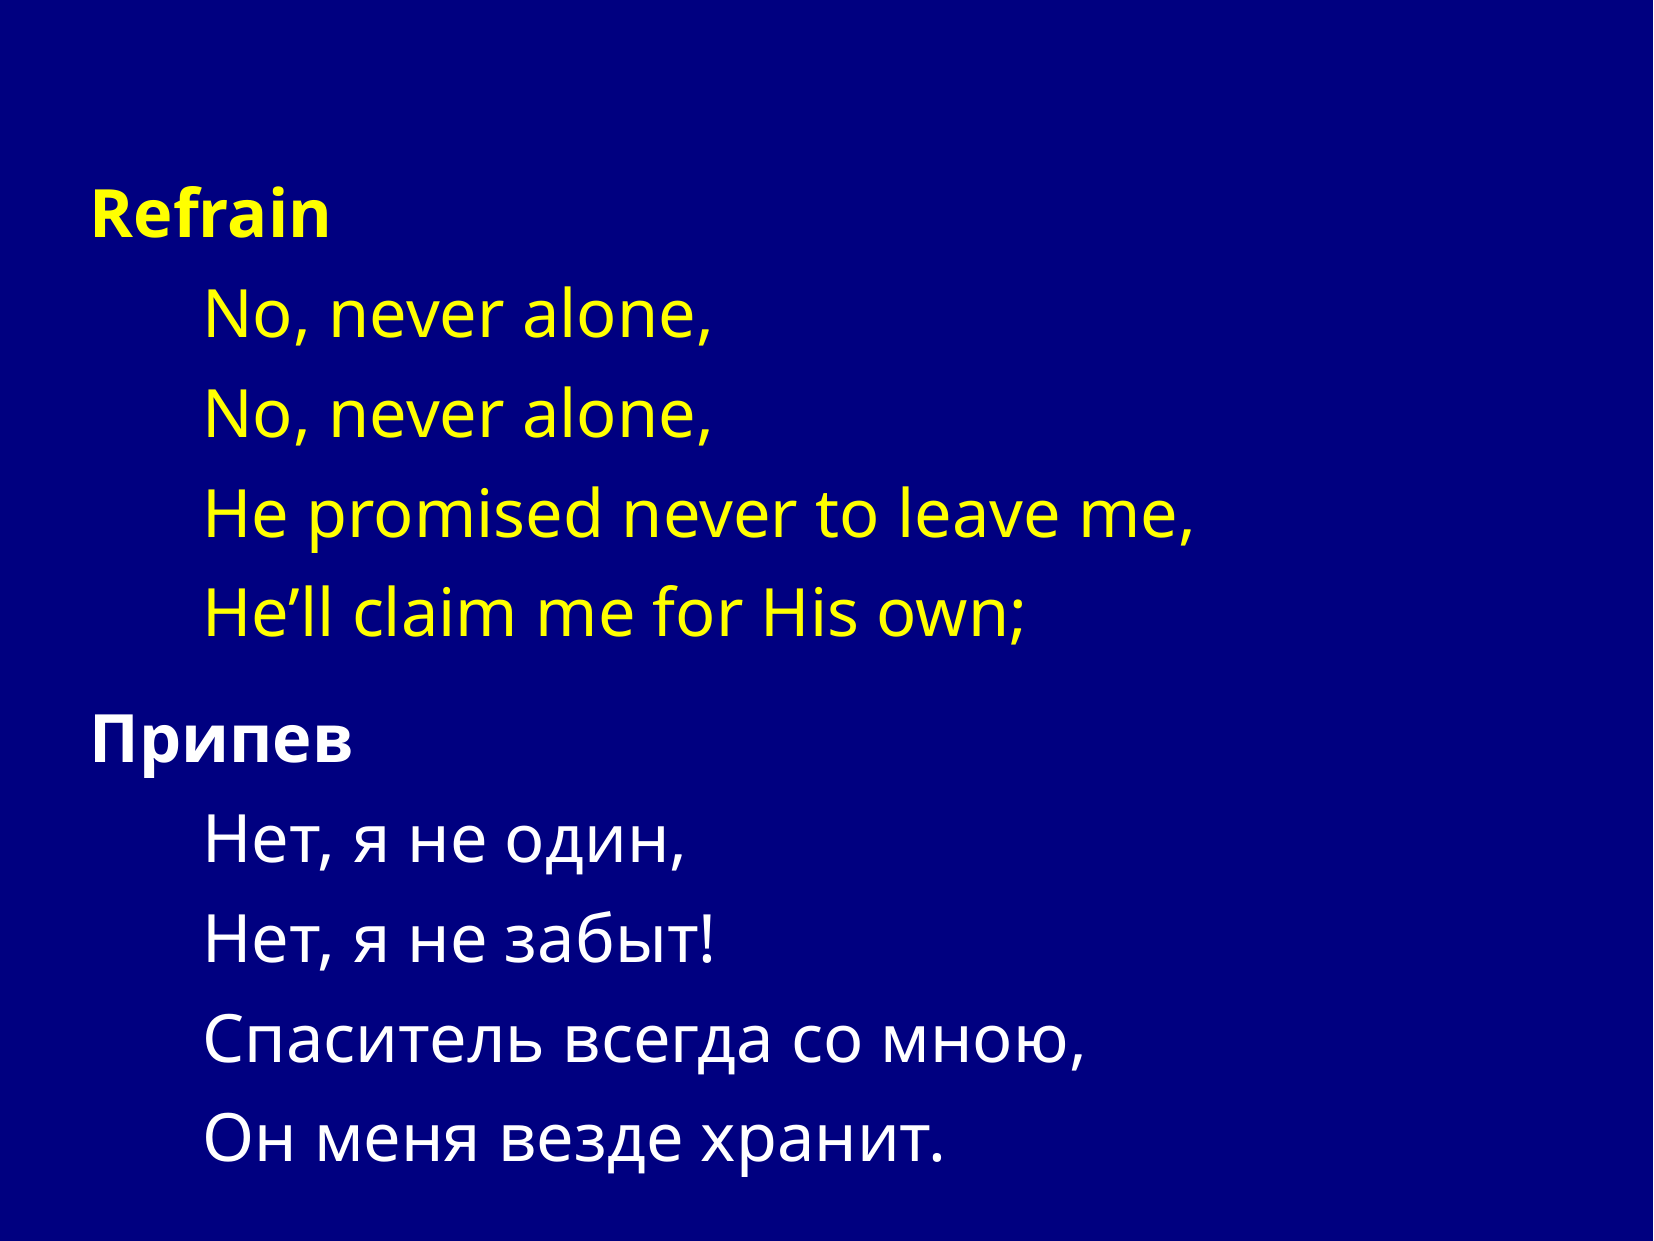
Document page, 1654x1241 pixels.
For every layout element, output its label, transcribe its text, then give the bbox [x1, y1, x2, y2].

text_box Refrain No, never alone, No, never alone, He promised never to leave me, He’ll claim me for His own; [75, 150, 1576, 638]
text_box Припев Нет, я не один, Нет, я не забыт! Спаситель всегда со мною, Он меня везде хранит. [75, 675, 1576, 1163]
